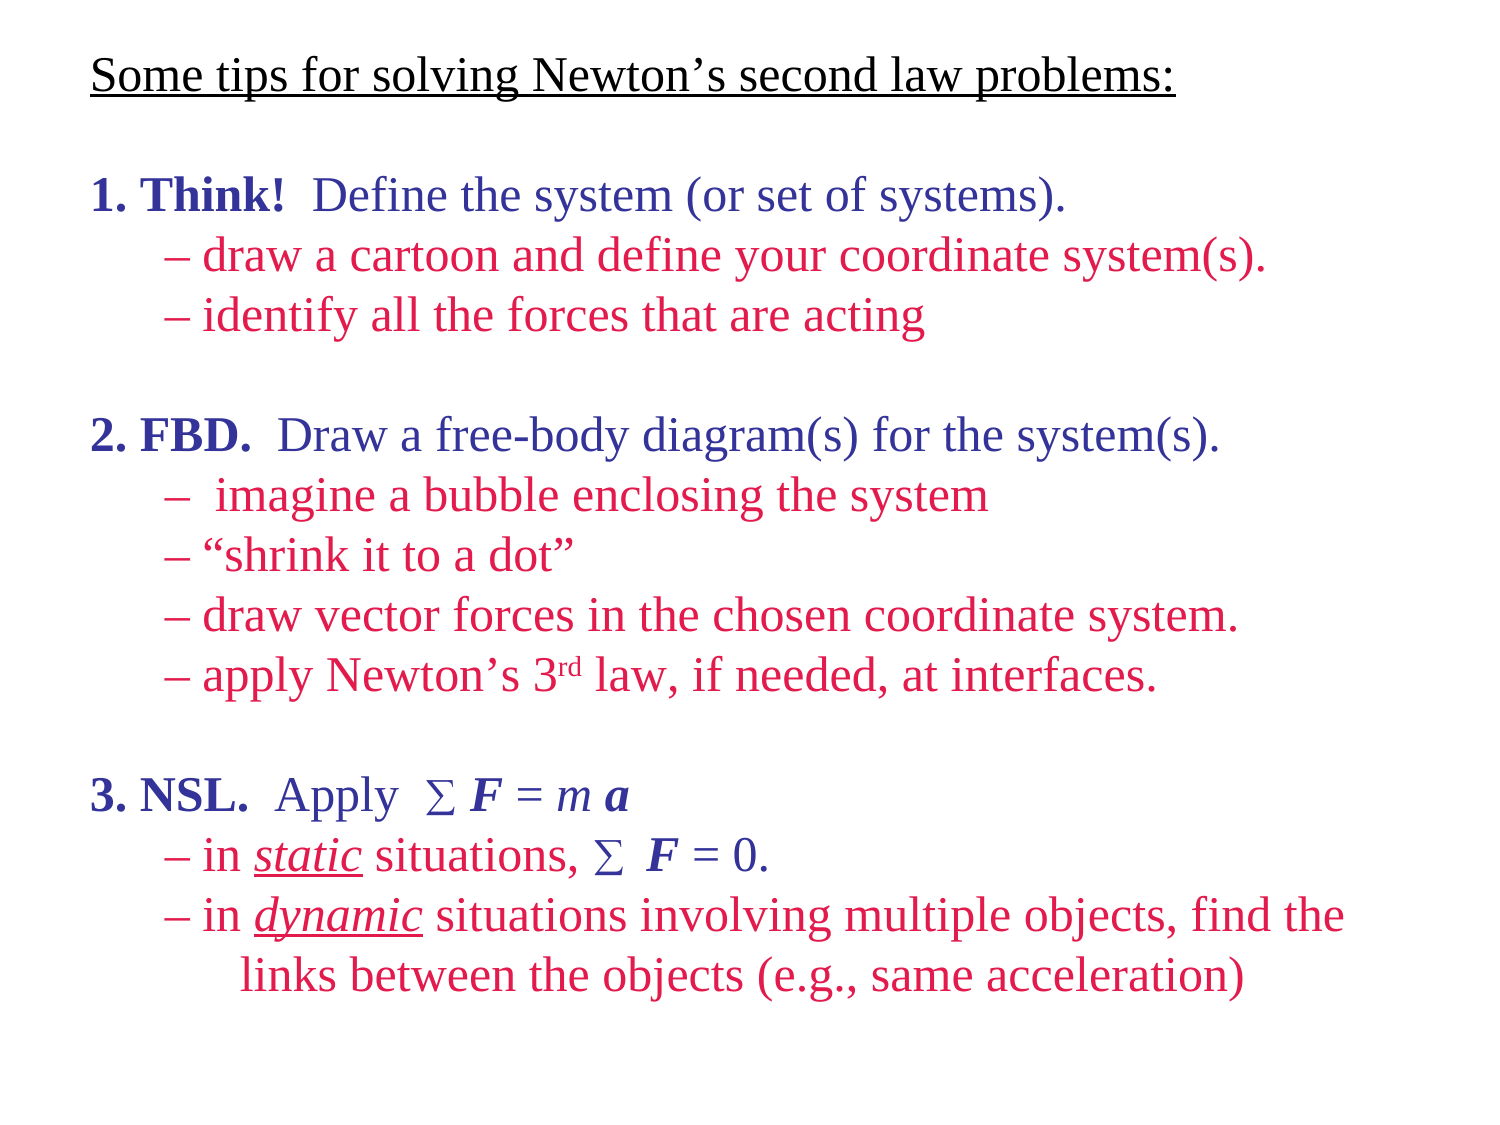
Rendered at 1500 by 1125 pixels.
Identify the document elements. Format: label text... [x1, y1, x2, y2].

text_box Some tips for solving Newton’s second law problems: 1. Think! Define the system (or set of systems). – draw a cartoon and define your coordinate system(s). – identify all the forces that are acting 2. FBD. Draw a free-body diagram(s) for the system(s). – imagine a bubble enclosing the system – “shrink it to a dot” – draw vector forces in the chosen coordinate system. – apply Newton’s 3rd law, if needed, at interfaces. 3. NSL. Apply ∑ F = m a – in static situations, ∑ F = 0. – in dynamic situations involving multiple objects, find the links between the objects (e.g., same acceleration) [74, 33, 1450, 1010]
